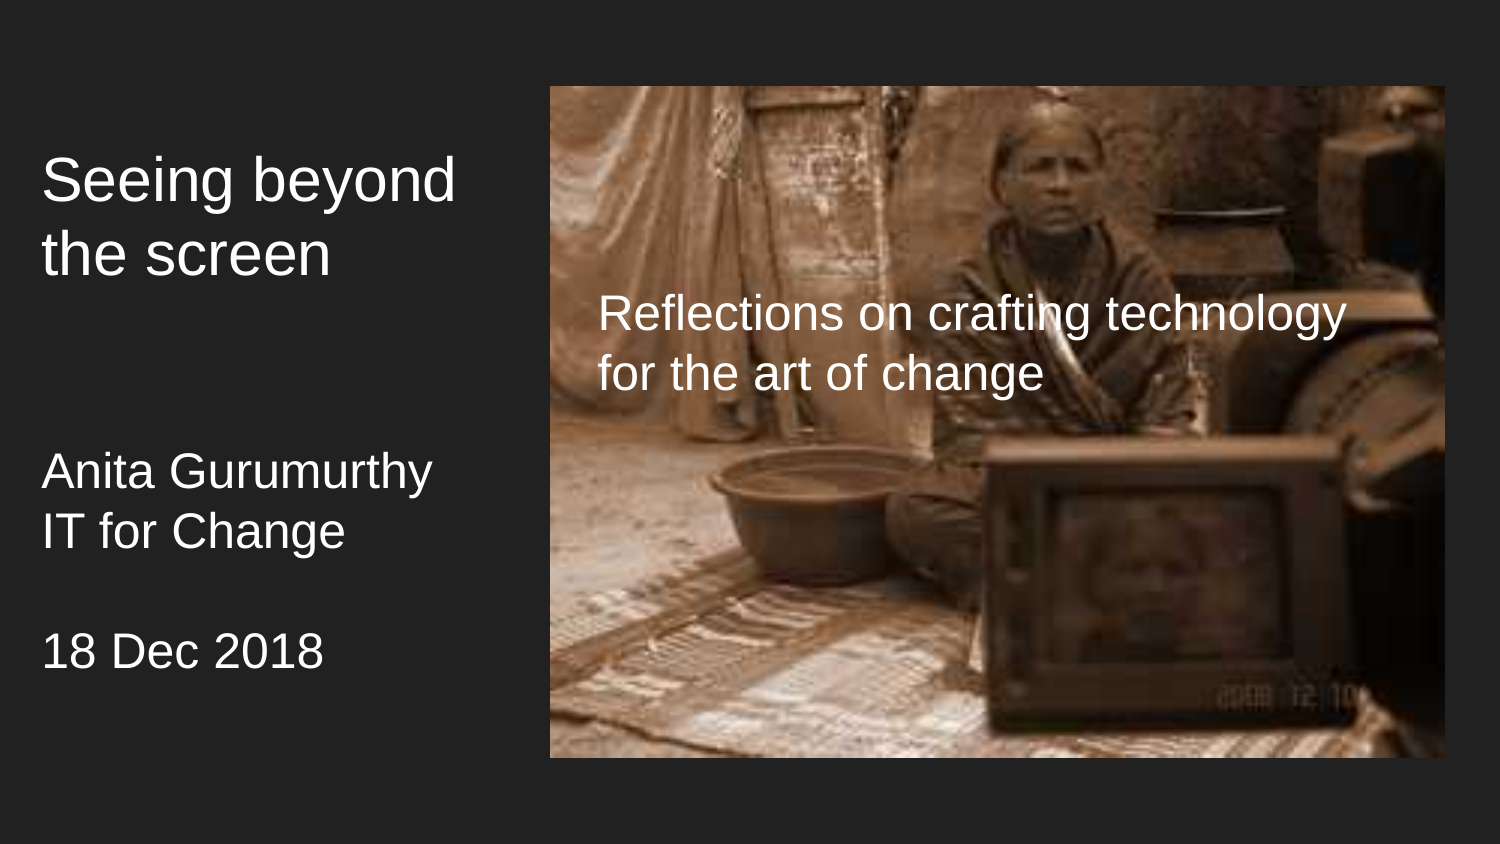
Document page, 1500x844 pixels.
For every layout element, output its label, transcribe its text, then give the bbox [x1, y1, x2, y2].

picture [550, 86, 1445, 758]
text_box Reflections on crafting technology for the art of change [582, 265, 1500, 385]
title Seeing beyond the screen Anita Gurumurthy IT for Change 18 Dec 2018 [26, 123, 550, 218]
